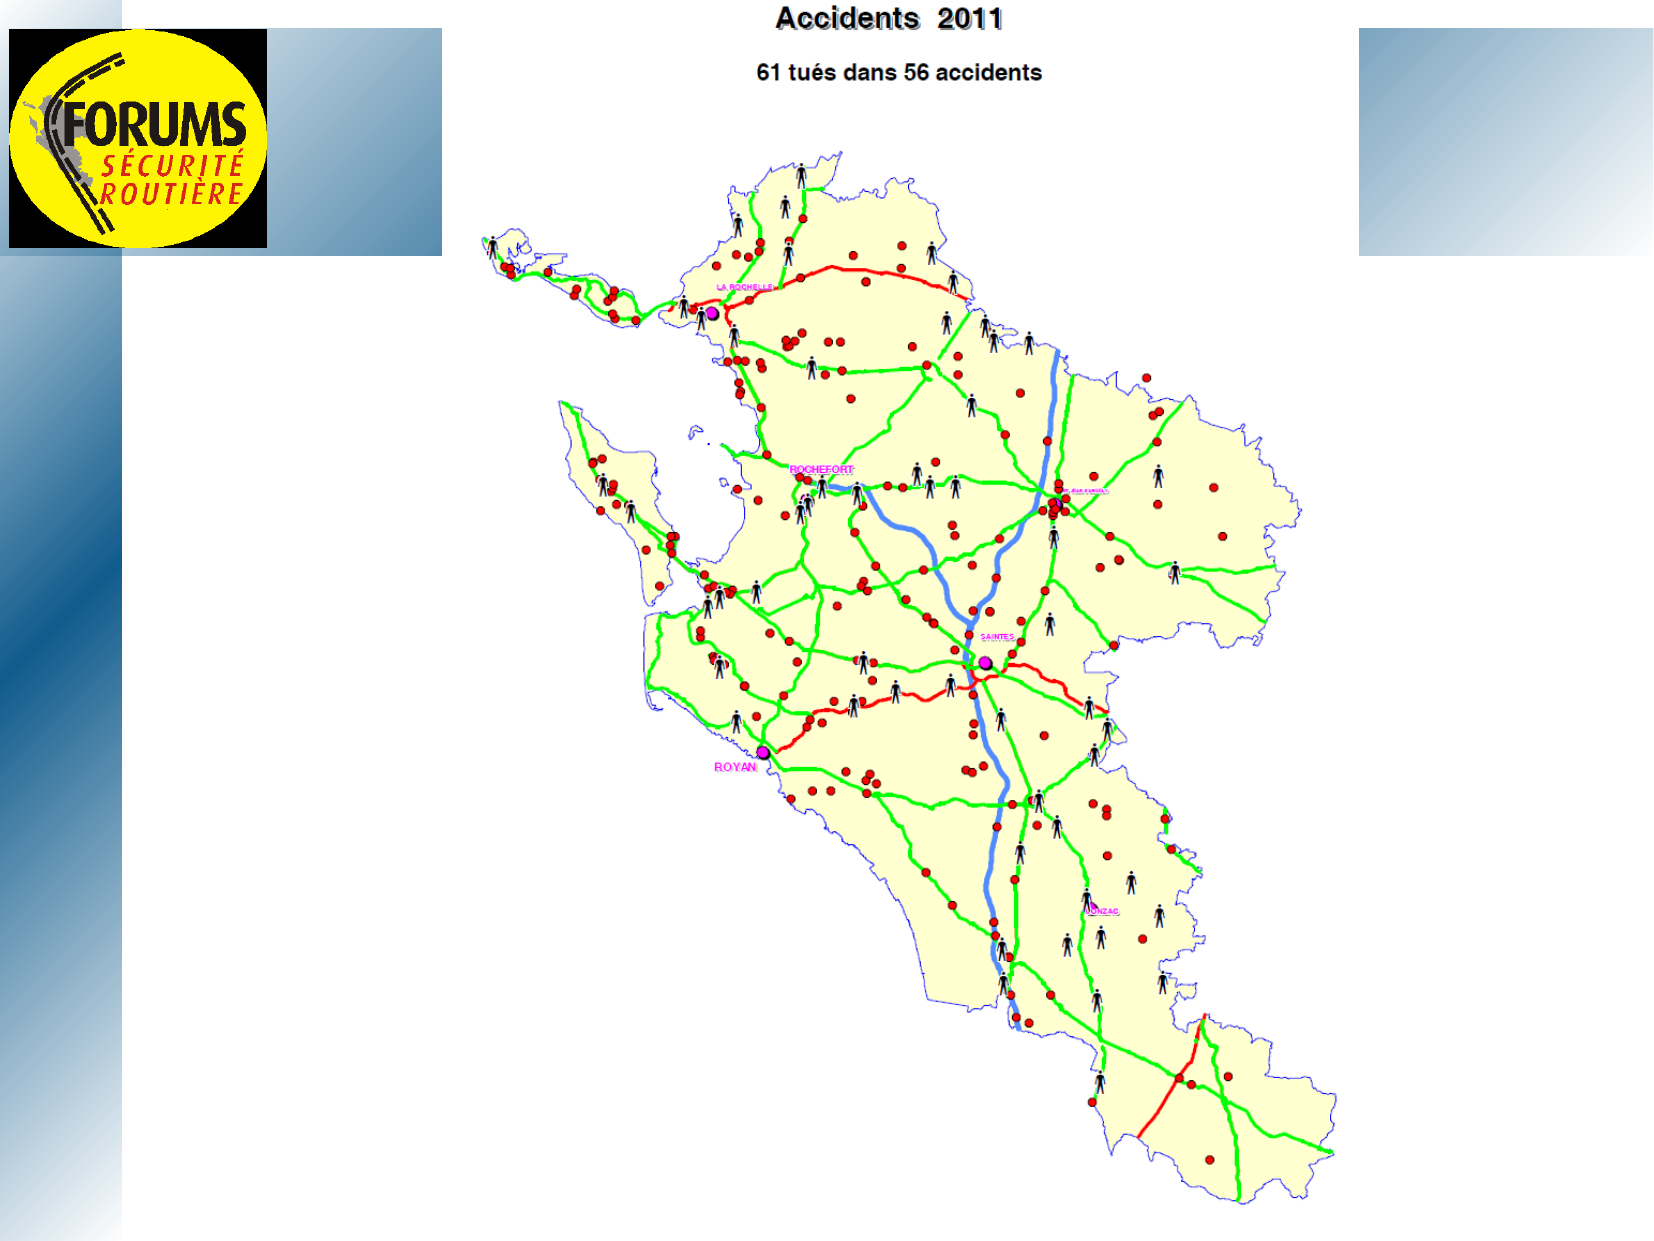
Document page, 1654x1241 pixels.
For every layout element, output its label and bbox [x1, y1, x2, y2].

picture [9, 29, 267, 249]
picture [442, 0, 1359, 1241]
